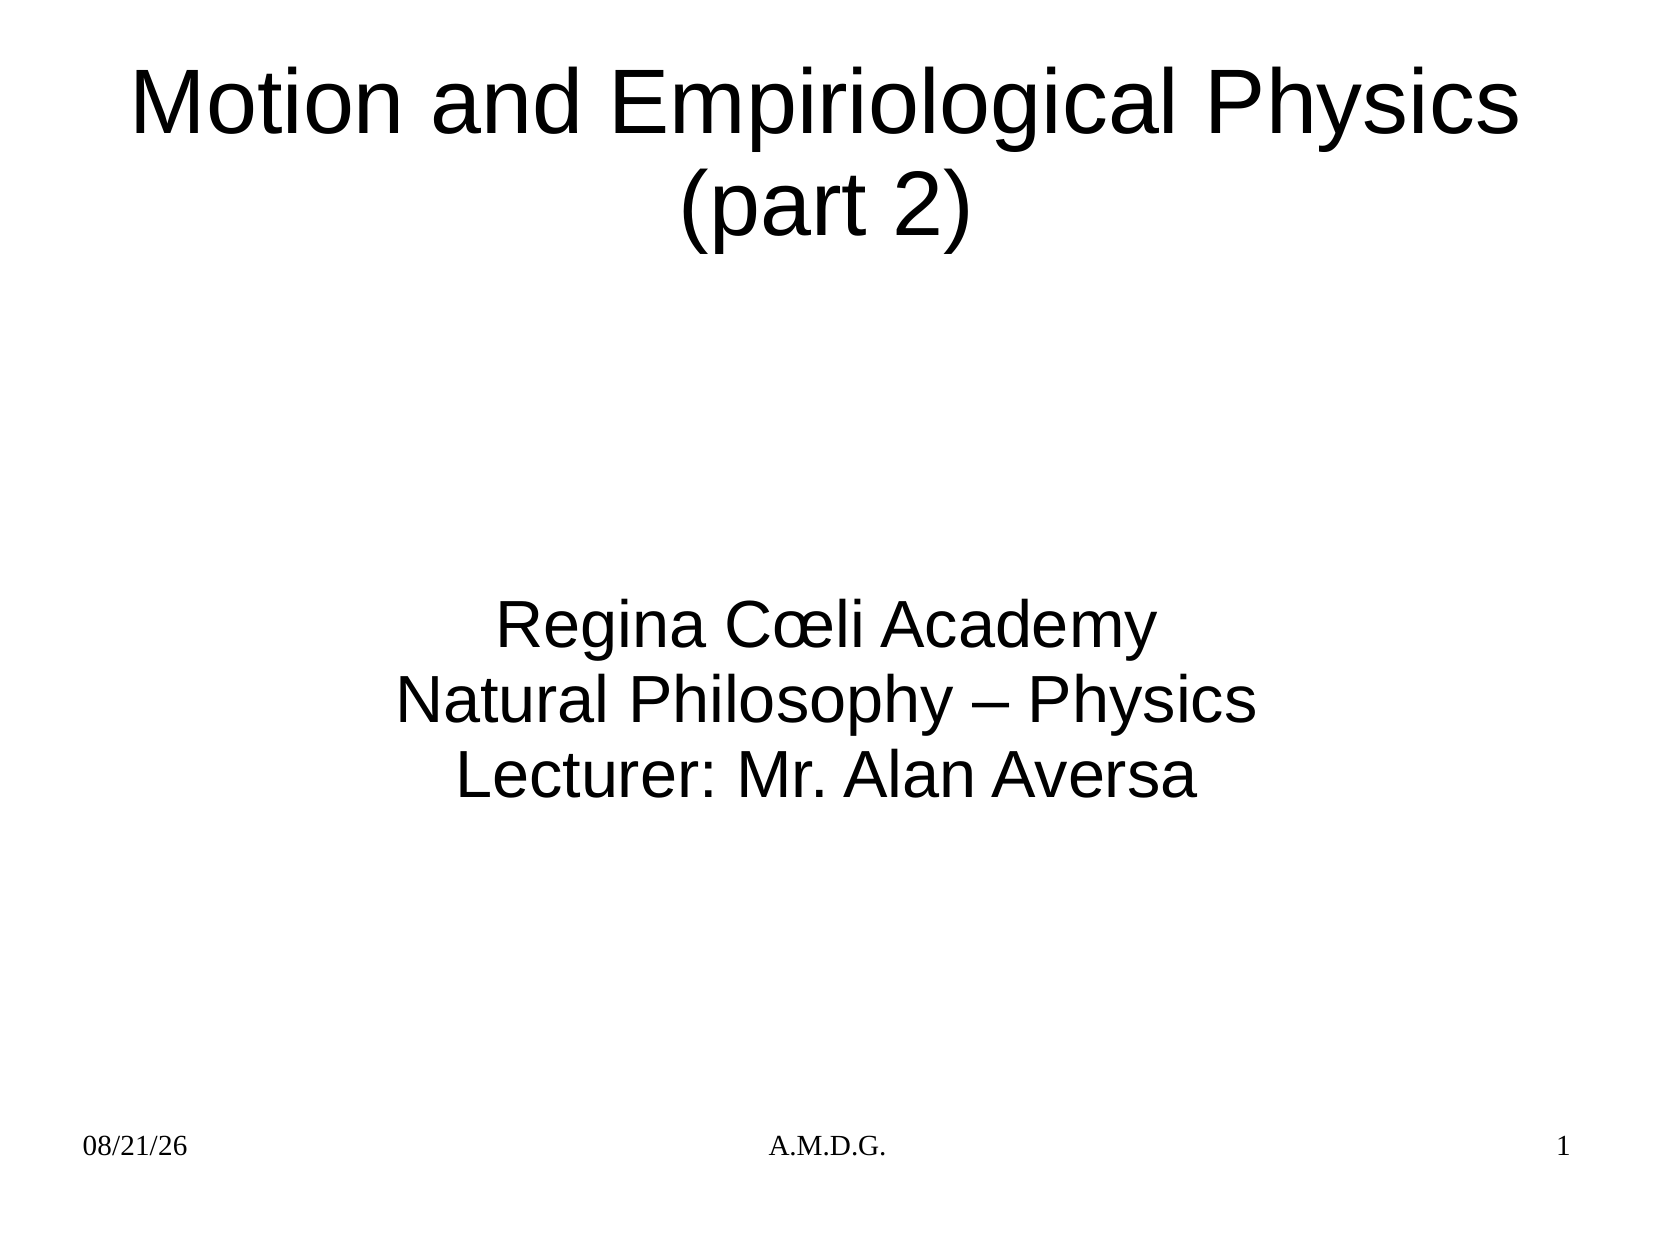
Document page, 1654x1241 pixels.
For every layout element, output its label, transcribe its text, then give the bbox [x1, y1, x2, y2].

title Motion and Empiriological Physics (part 2) [82, 49, 1571, 257]
subtitle Regina Cœli Academy Natural Philosophy – Physics Lecturer: Mr. Alan Aversa [82, 290, 1571, 1109]
